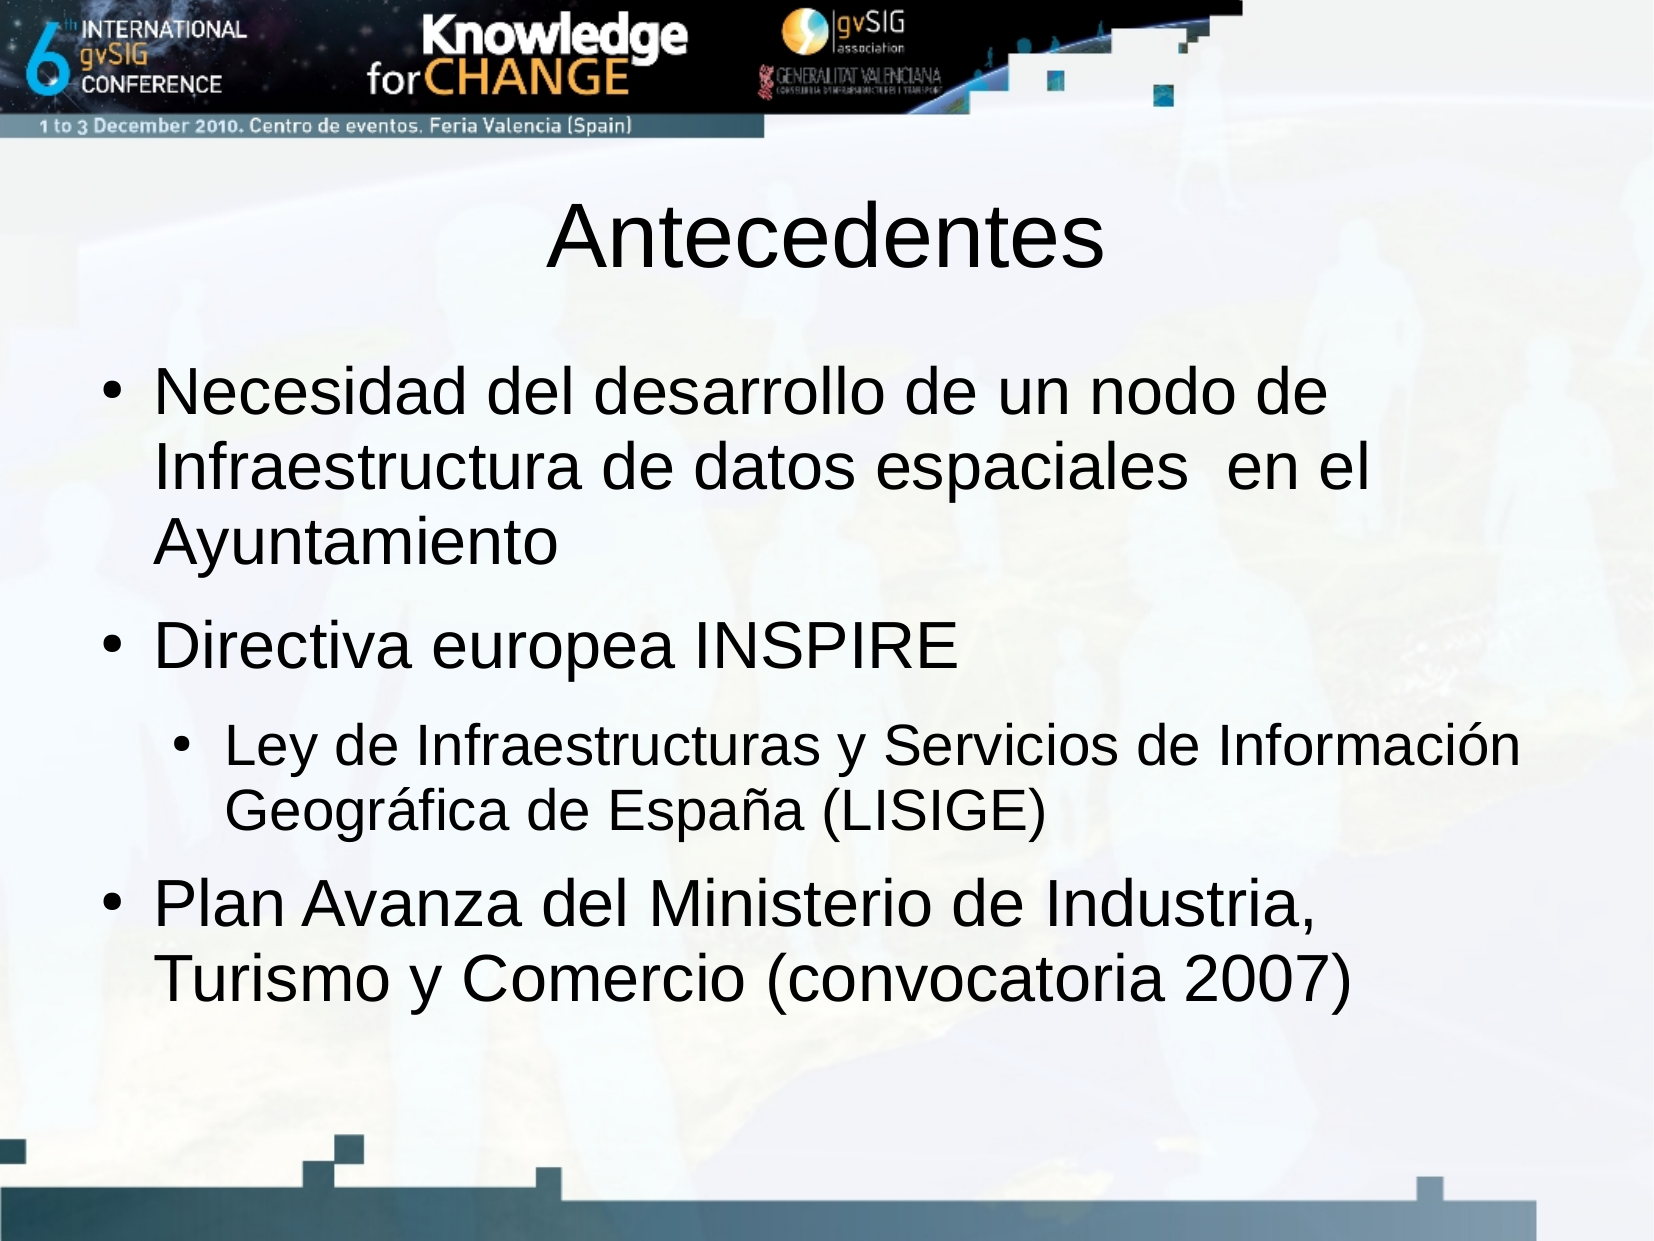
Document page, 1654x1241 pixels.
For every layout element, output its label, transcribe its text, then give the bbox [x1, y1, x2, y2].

list Necesidad del desarrollo de un nodo de Infraestructura de datos espaciales en el Ayuntamiento Directiva europea INSPIRE Ley de Infraestructuras y Servicios de Información Geográfica de España (LISIGE) Plan Avanza del Ministerio de Industria, Turismo y Comercio (convocatoria 2007) [82, 354, 1571, 1109]
picture [0, 0, 1654, 1241]
title Antecedentes [82, 147, 1571, 325]
